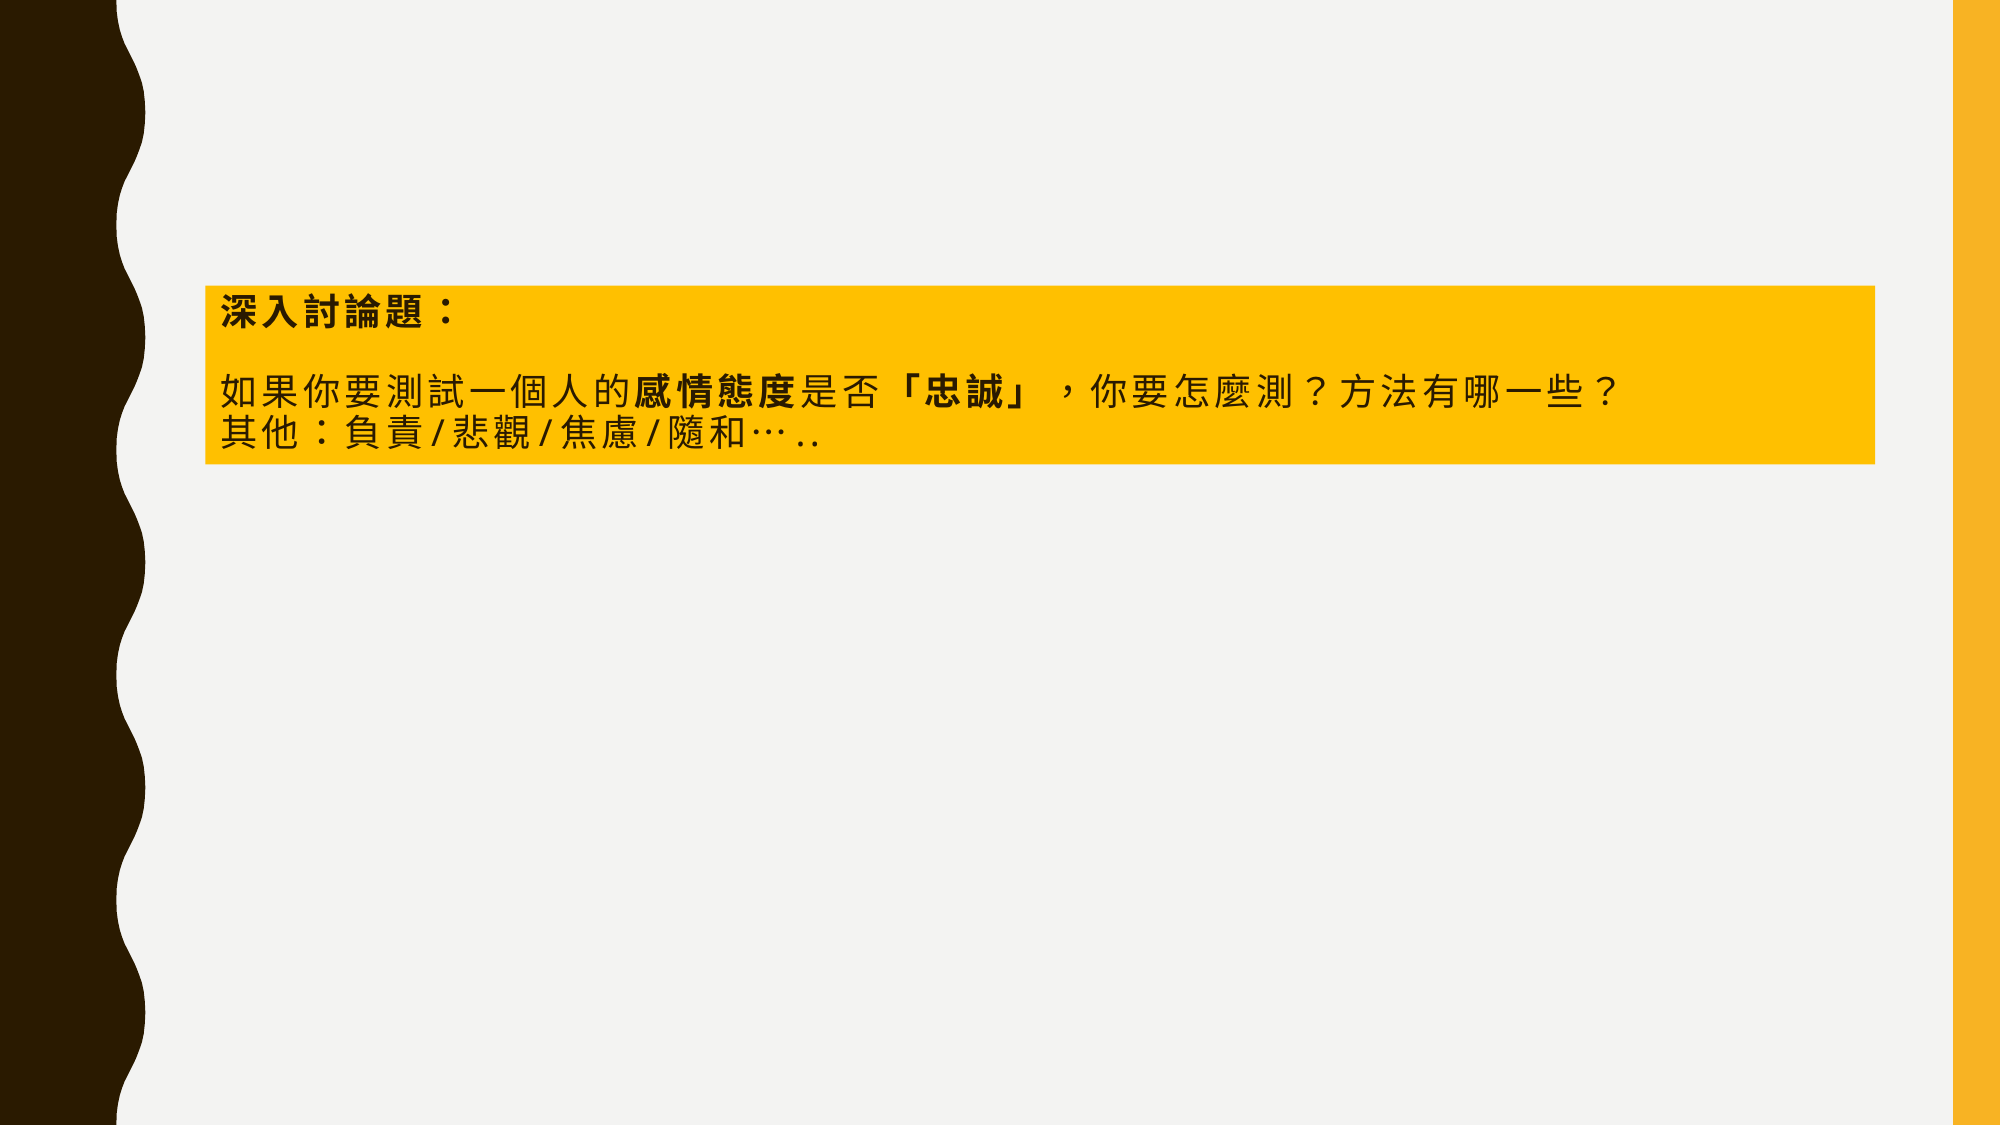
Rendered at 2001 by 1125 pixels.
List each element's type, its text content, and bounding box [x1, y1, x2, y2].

title 深入討論題： 如果你要測試一個人的感情態度是否「忠誠」，你要怎麼測？方法有哪一些？ 其他：負責/悲觀/焦慮/隨和….. [205, 285, 1876, 465]
